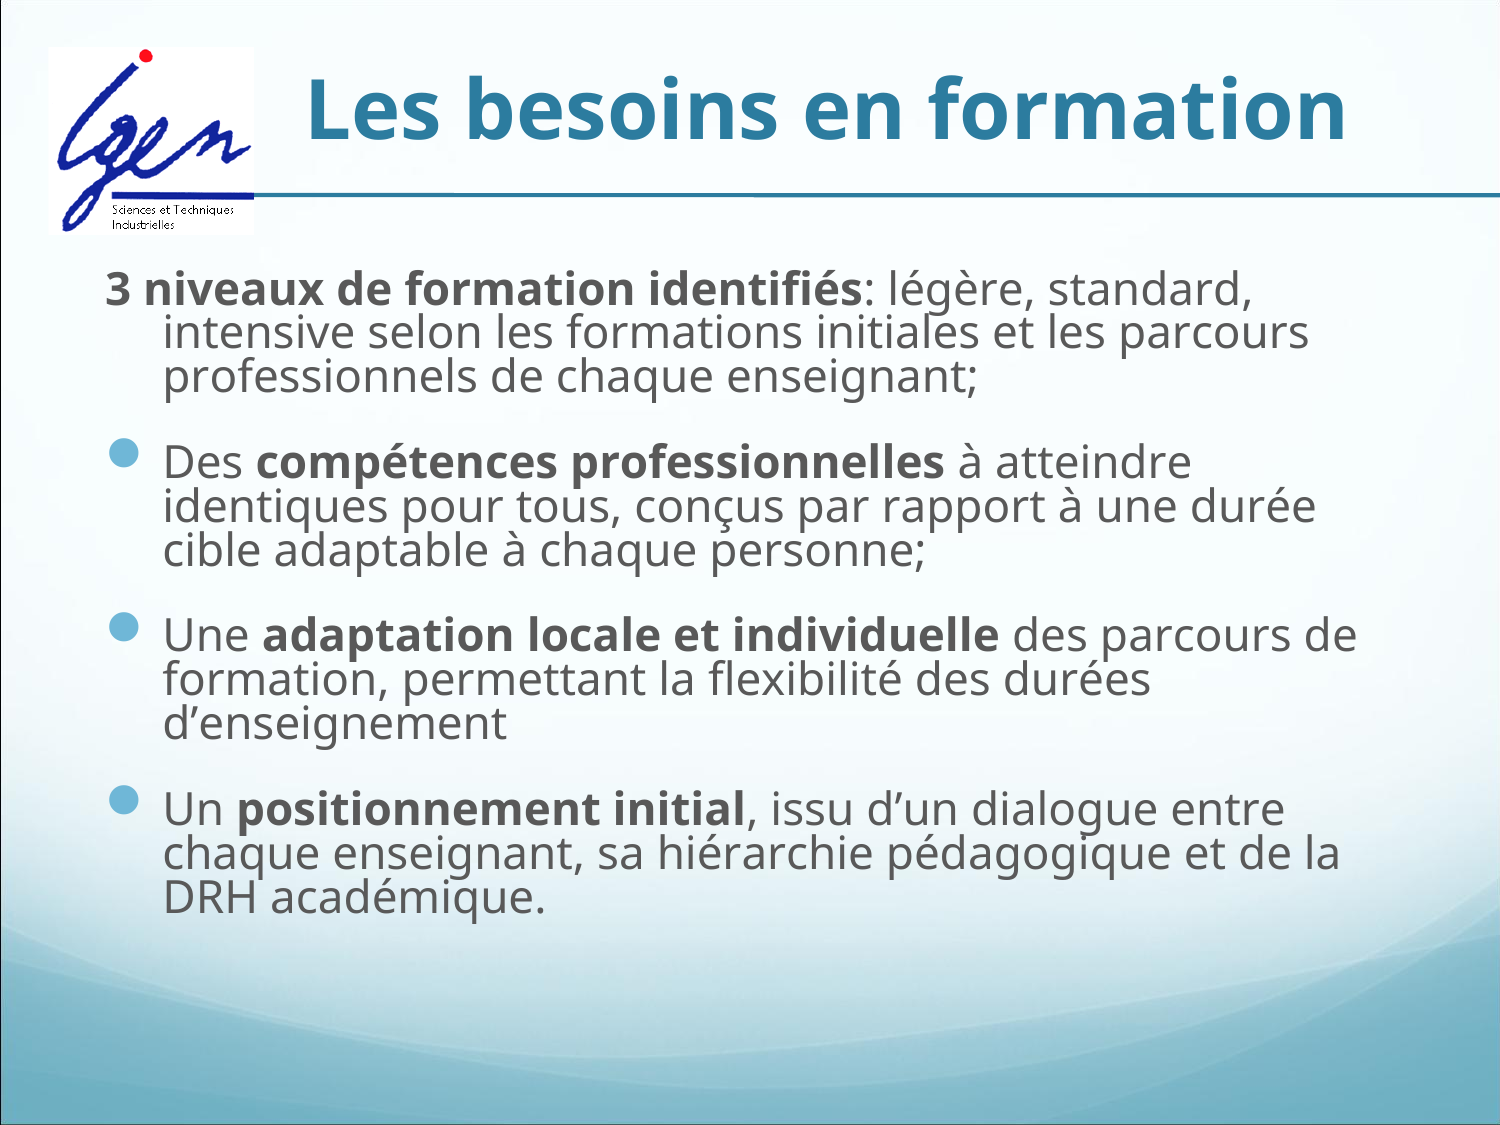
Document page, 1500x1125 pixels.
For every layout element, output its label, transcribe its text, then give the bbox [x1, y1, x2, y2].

list 3 niveaux de formation identifiés: légère, standard, intensive selon les formations initiales et les parcours professionnels de chaque enseignant; Des compétences professionnelles à atteindre identiques pour tous, conçus par rapport à une durée cible adaptable à chaque personne; Une adaptation locale et individuelle des parcours de formation, permettant la flexibilité des durées d’enseignement Un positionnement initial, issu d’un dialogue entre chaque enseignant, sa hiérarchie pédagogique et de la DRH académique. [90, 262, 1410, 976]
title Les besoins en formation [289, 17, 1410, 196]
picture [0, 0, 1500, 1125]
